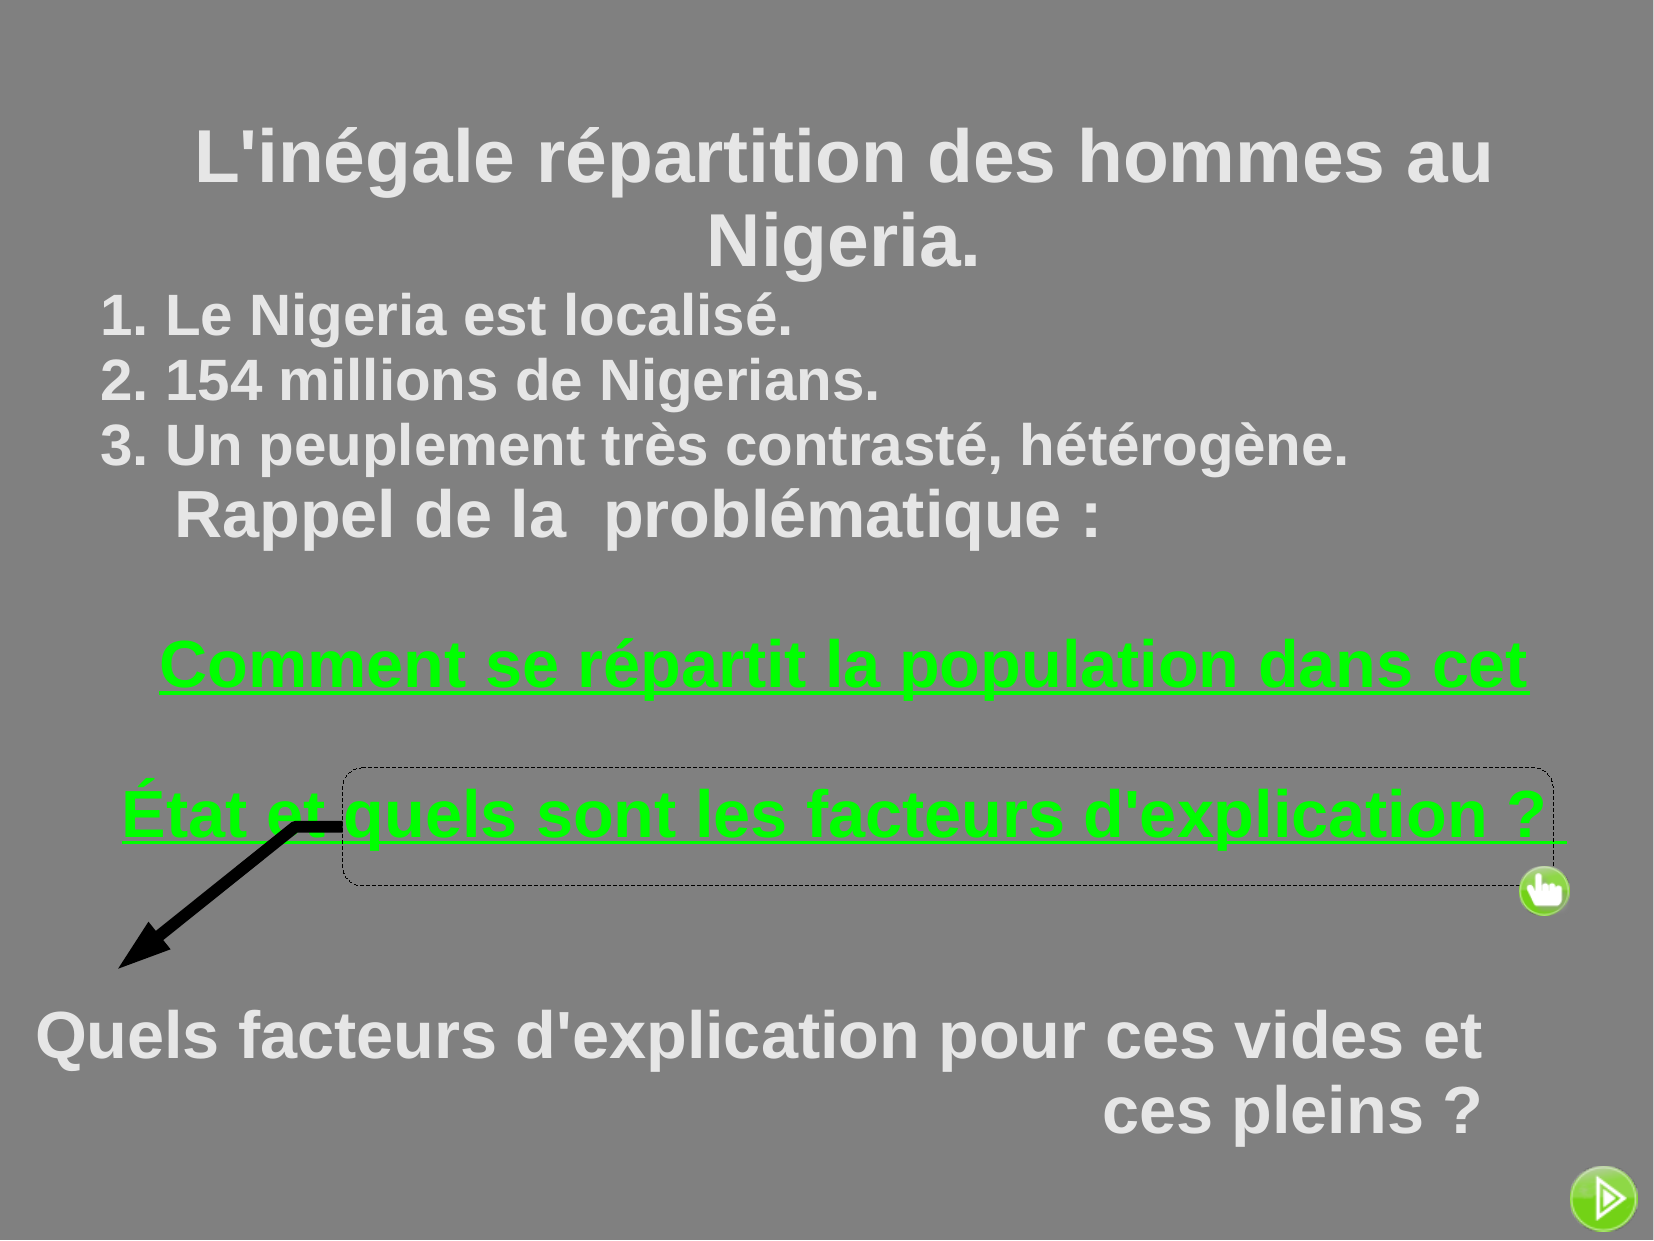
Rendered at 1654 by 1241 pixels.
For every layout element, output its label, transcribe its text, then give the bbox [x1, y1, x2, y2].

picture [1519, 866, 1570, 916]
picture [1570, 1166, 1638, 1232]
subtitle L'inégale répartition des hommes au Nigeria. 1. Le Nigeria est localisé. 2. 154 millions de Nigerians. 3. Un peuplement très contrasté, hétérogène. Rappel de la problématique : Comment se répartit la population dans cet État et quels sont les facteurs d'explication ? [100, 81, 1589, 885]
text_box Quels facteurs d'explication pour ces vides et ces pleins ? [20, 991, 1499, 1156]
